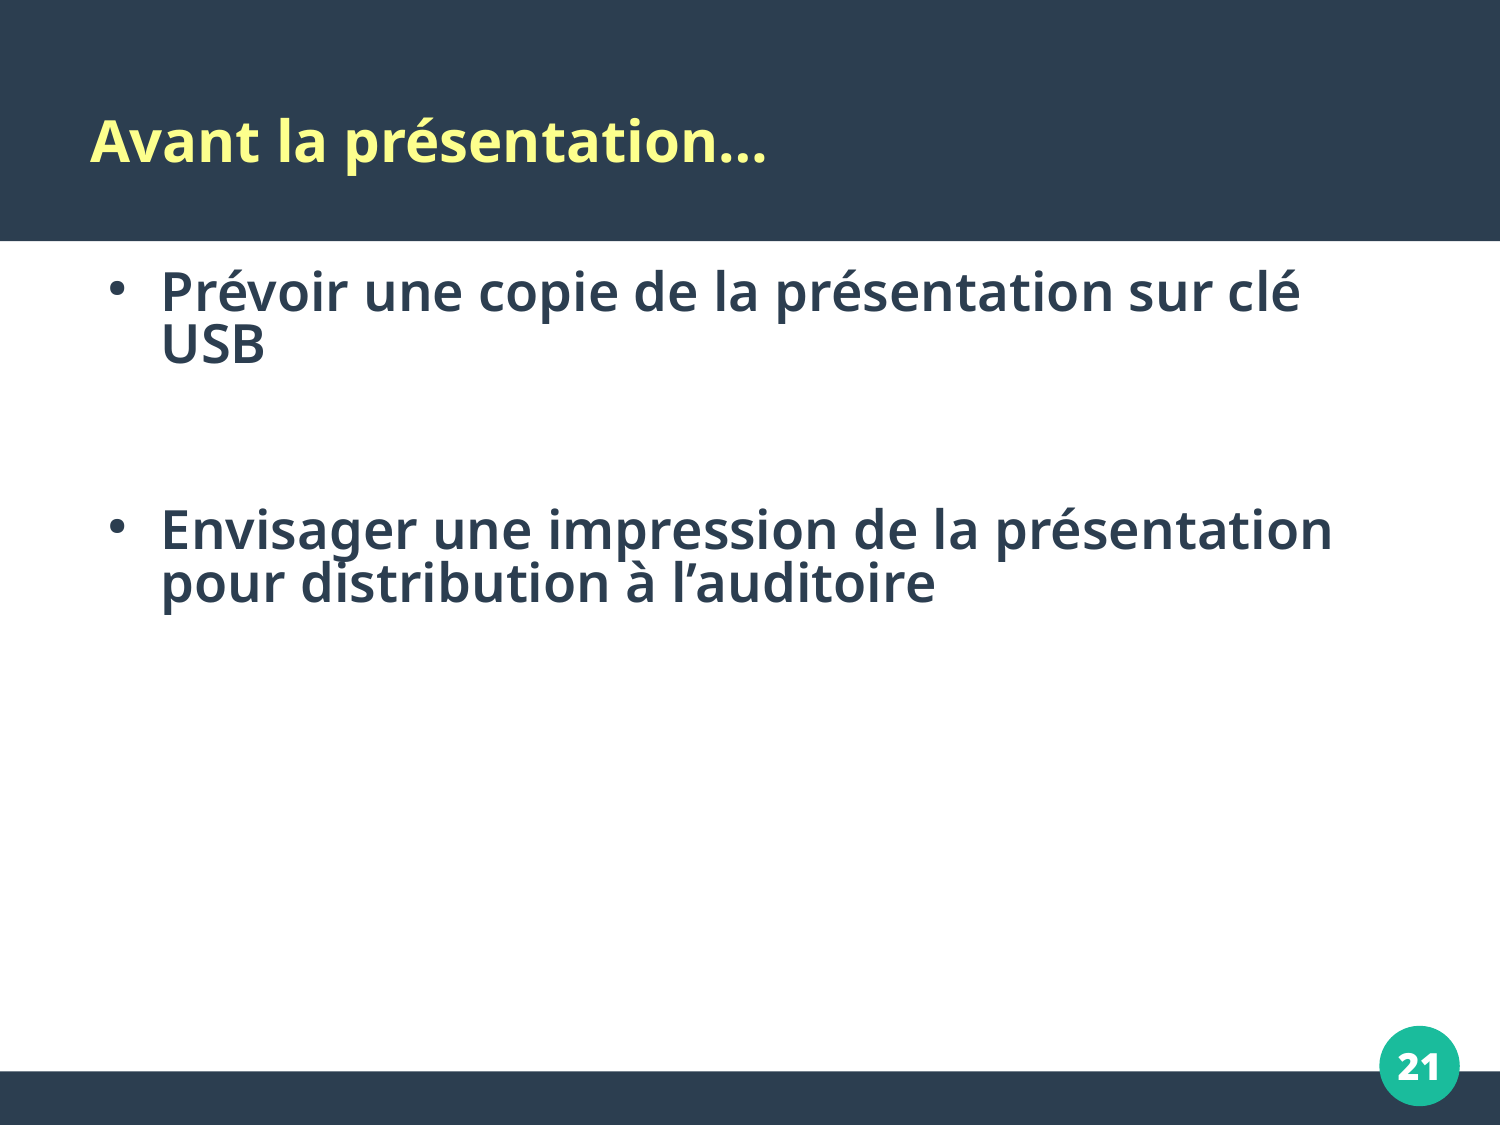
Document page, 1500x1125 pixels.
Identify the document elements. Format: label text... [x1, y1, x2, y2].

list Prévoir une copie de la présentation sur clé USB Envisager une impression de la présentation pour distribution à l’auditoire [75, 262, 1426, 1005]
title Avant la présentation… [75, 45, 1426, 233]
